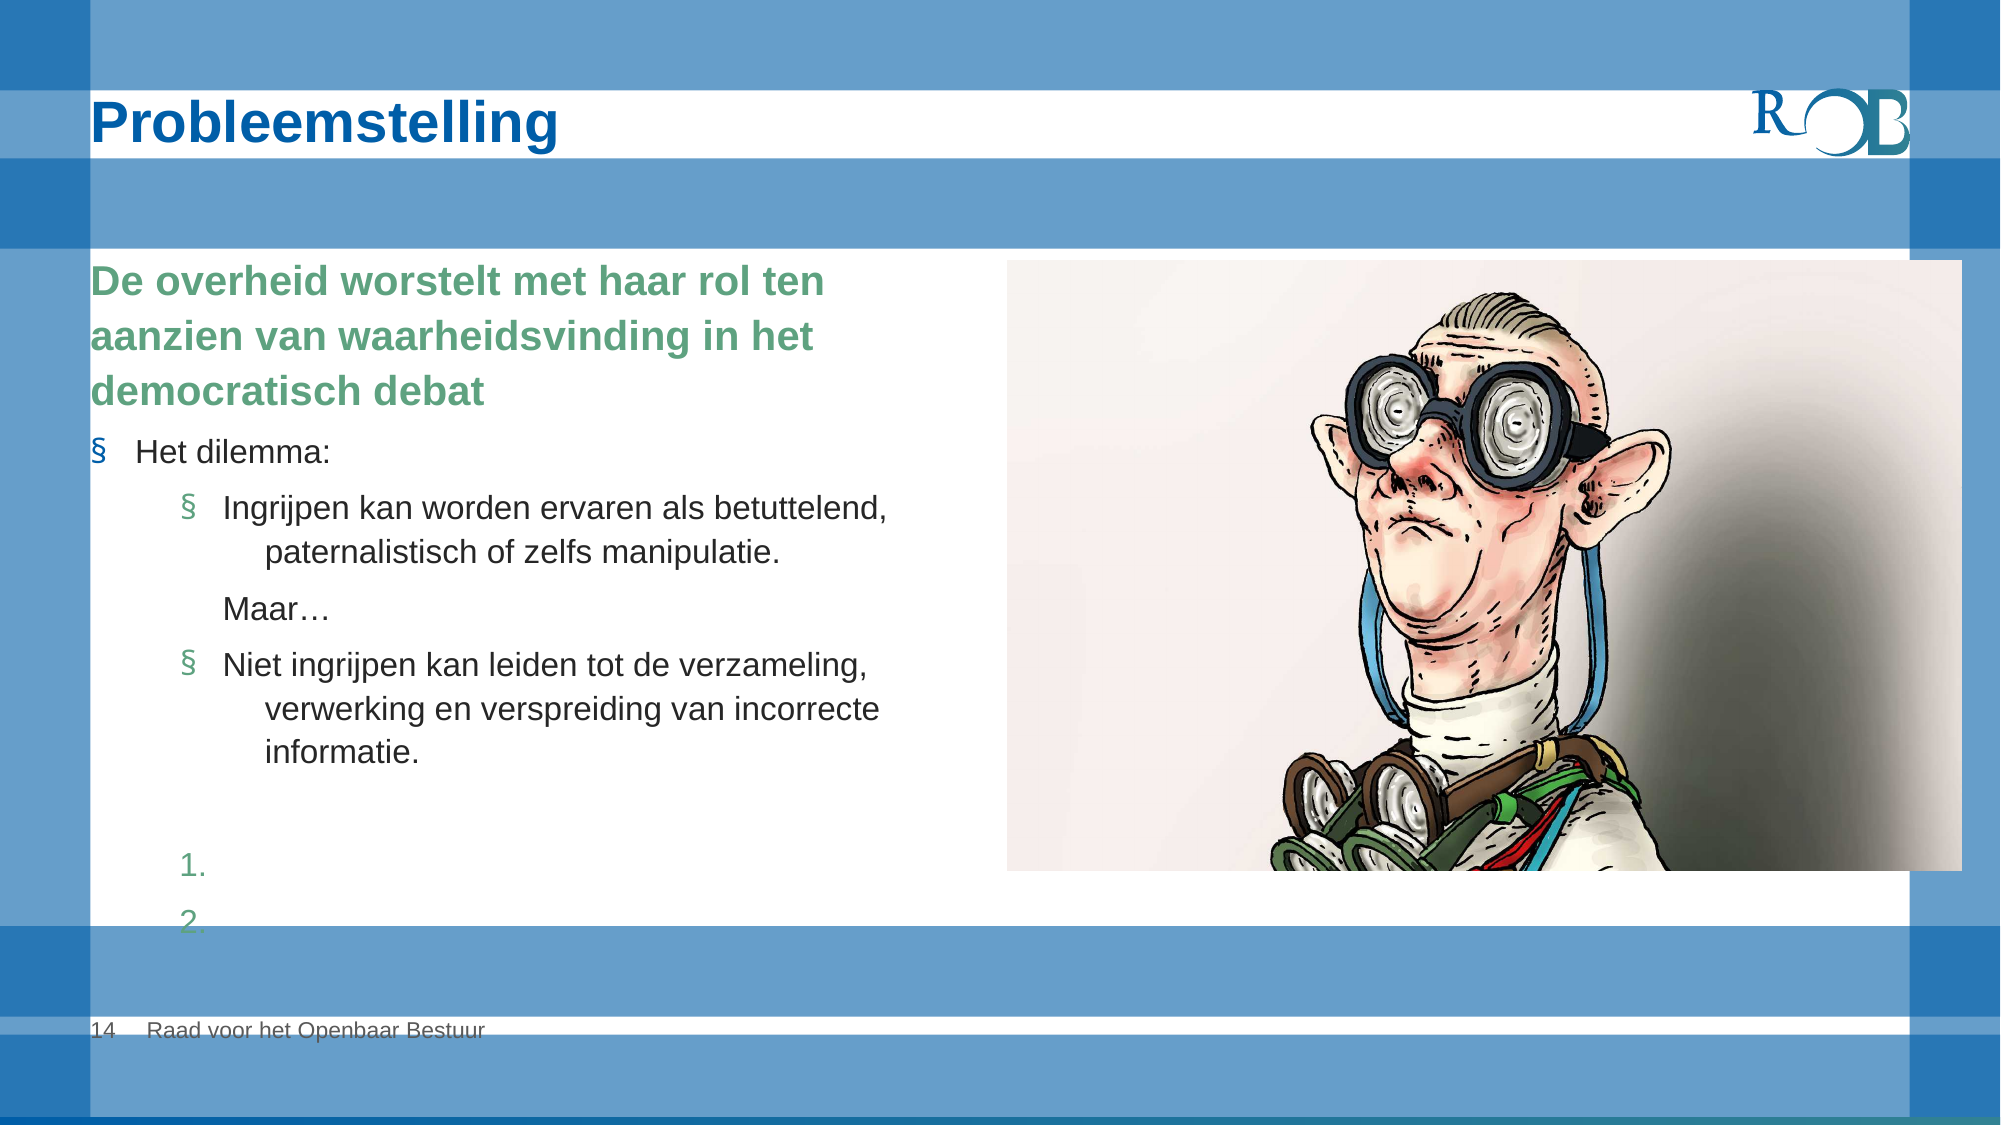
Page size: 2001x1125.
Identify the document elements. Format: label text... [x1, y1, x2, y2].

text_box 14 [90, 1015, 143, 1037]
text_box Raad voor het Openbaar Bestuur [146, 1015, 570, 1037]
title Probleemstelling [90, 91, 955, 160]
list De overheid worstelt met haar rol ten aanzien van waarheidsvinding in het democratisch debat Het dilemma: Ingrijpen kan worden ervaren als betuttelend, paternalistisch of zelfs manipulatie. Maar… Niet ingrijpen kan leiden tot de verzameling, verwerking en verspreiding van incorrecte informatie. [90, 248, 955, 928]
picture [1007, 260, 1962, 871]
